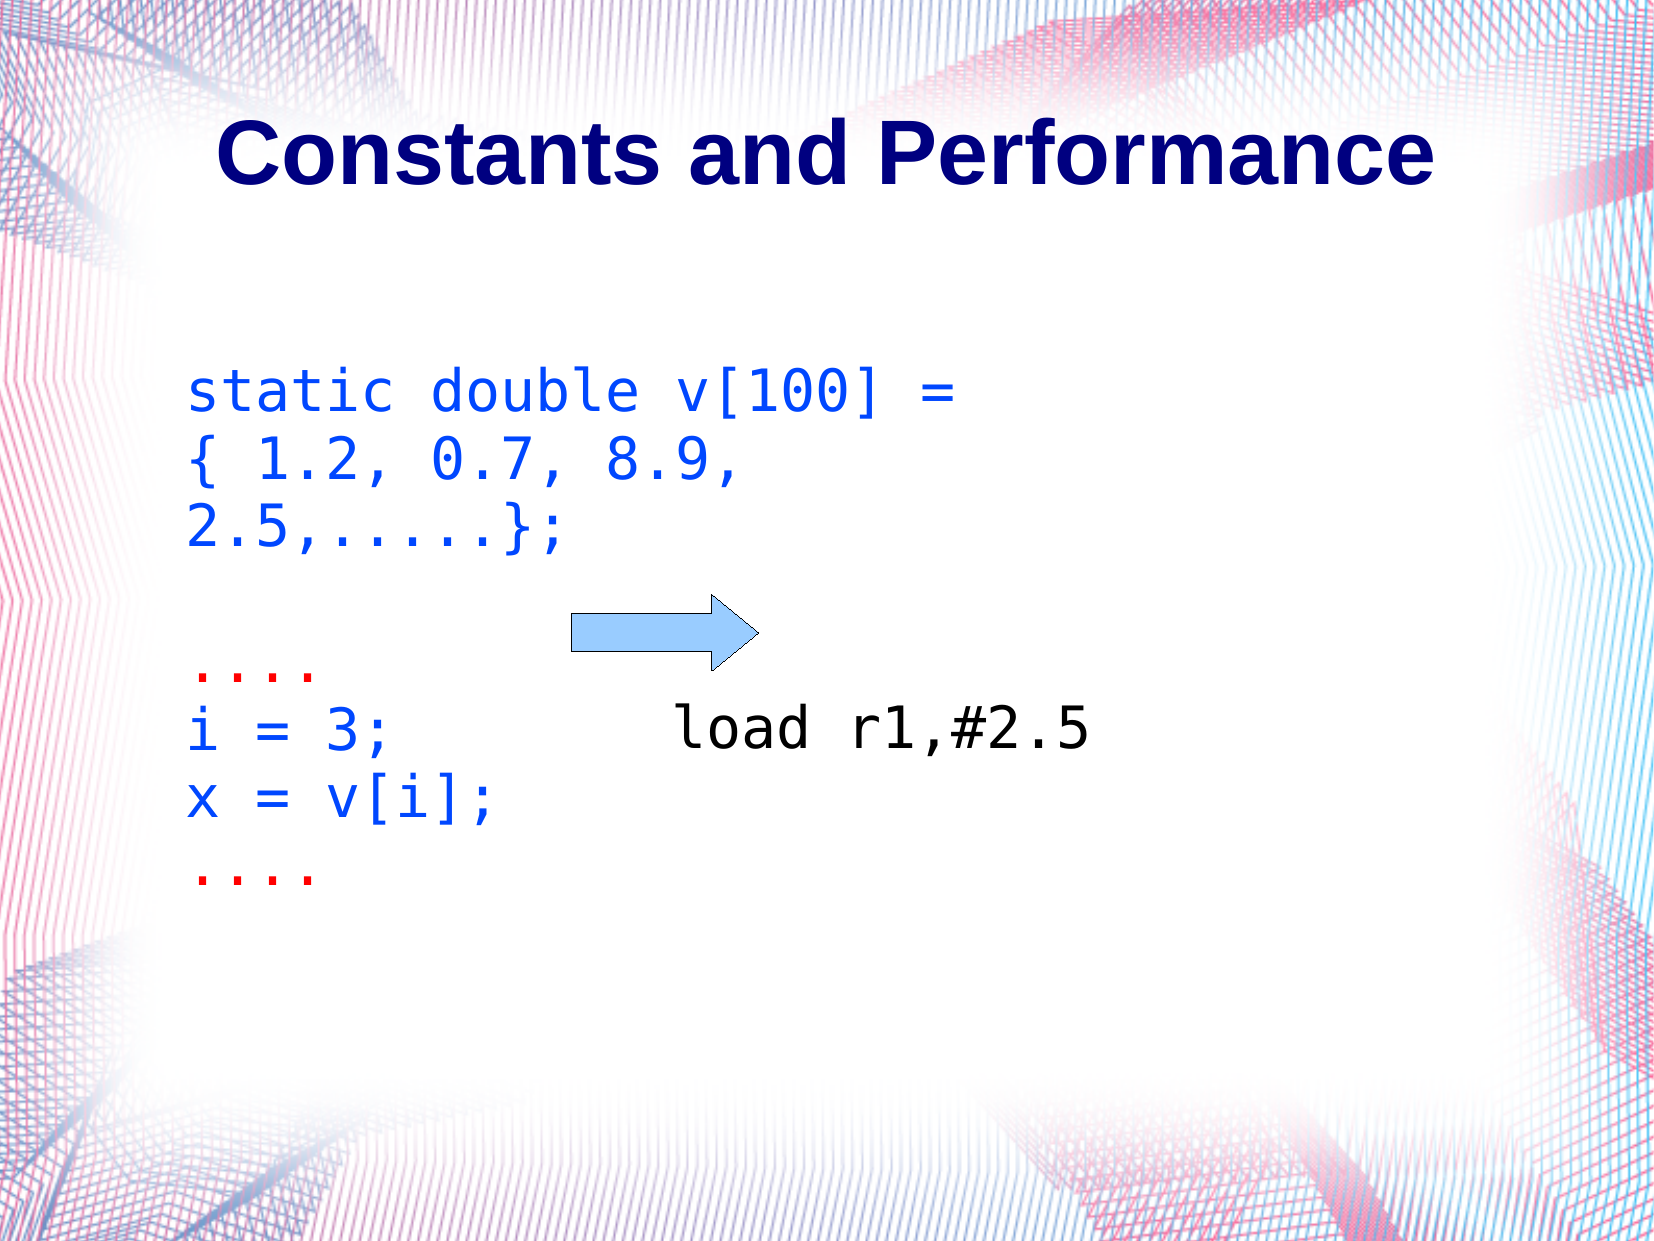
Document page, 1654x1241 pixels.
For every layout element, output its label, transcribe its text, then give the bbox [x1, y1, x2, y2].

title Constants and Performance [82, 56, 1571, 250]
text_box static double v[100] = { 1.2, 0.7, 8.9, 2.5,.....}; .... i = 3; x = v[i]; .... [170, 350, 1002, 907]
picture [0, 0, 1654, 1241]
text_box [571, 594, 759, 671]
text_box load r1,#2.5 [656, 348, 1654, 770]
